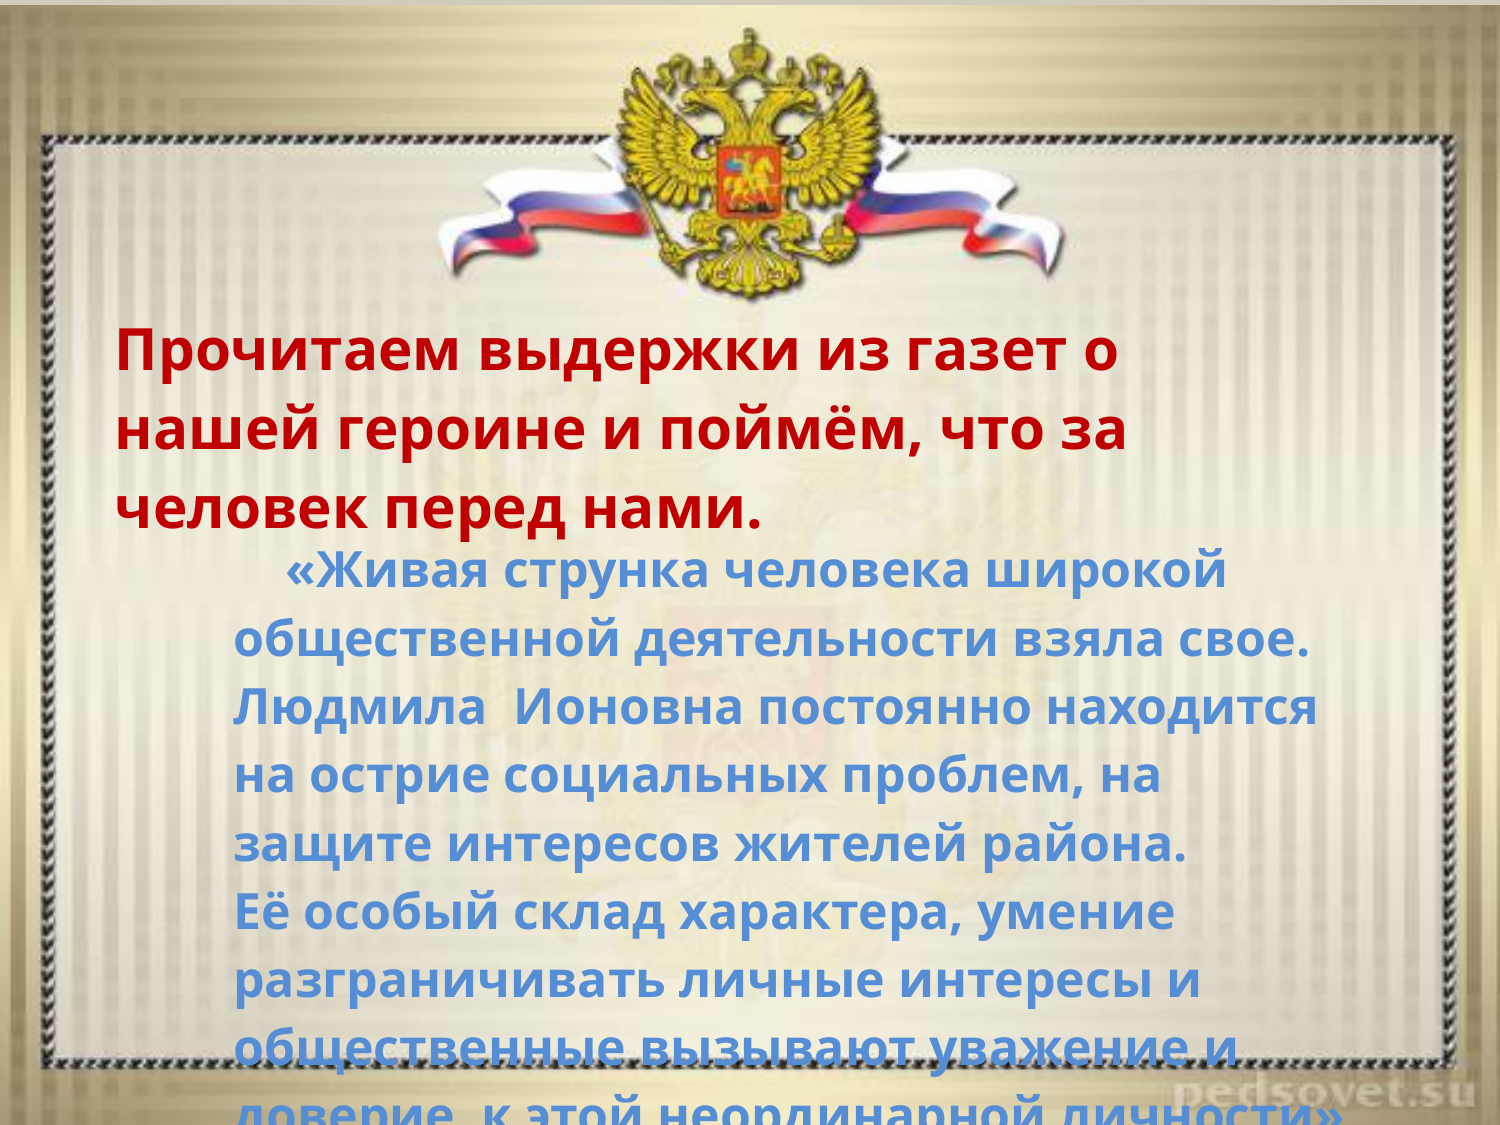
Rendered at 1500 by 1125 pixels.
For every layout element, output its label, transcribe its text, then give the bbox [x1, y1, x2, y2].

text_box «Живая струнка человека широкой общественной деятельности взяла свое. Людмила Ионовна постоянно находится на острие социальных проблем, на защите интересов жителей района. Её особый склад характера, умение разграничивать личные интересы и общественные вызывают уважение и доверие к этой неординарной личности» [218, 527, 1366, 1125]
text_box Прочитаем выдержки из газет о нашей героине и поймём, что за человек перед нами. [100, 300, 1247, 554]
picture [0, 5, 1500, 1125]
